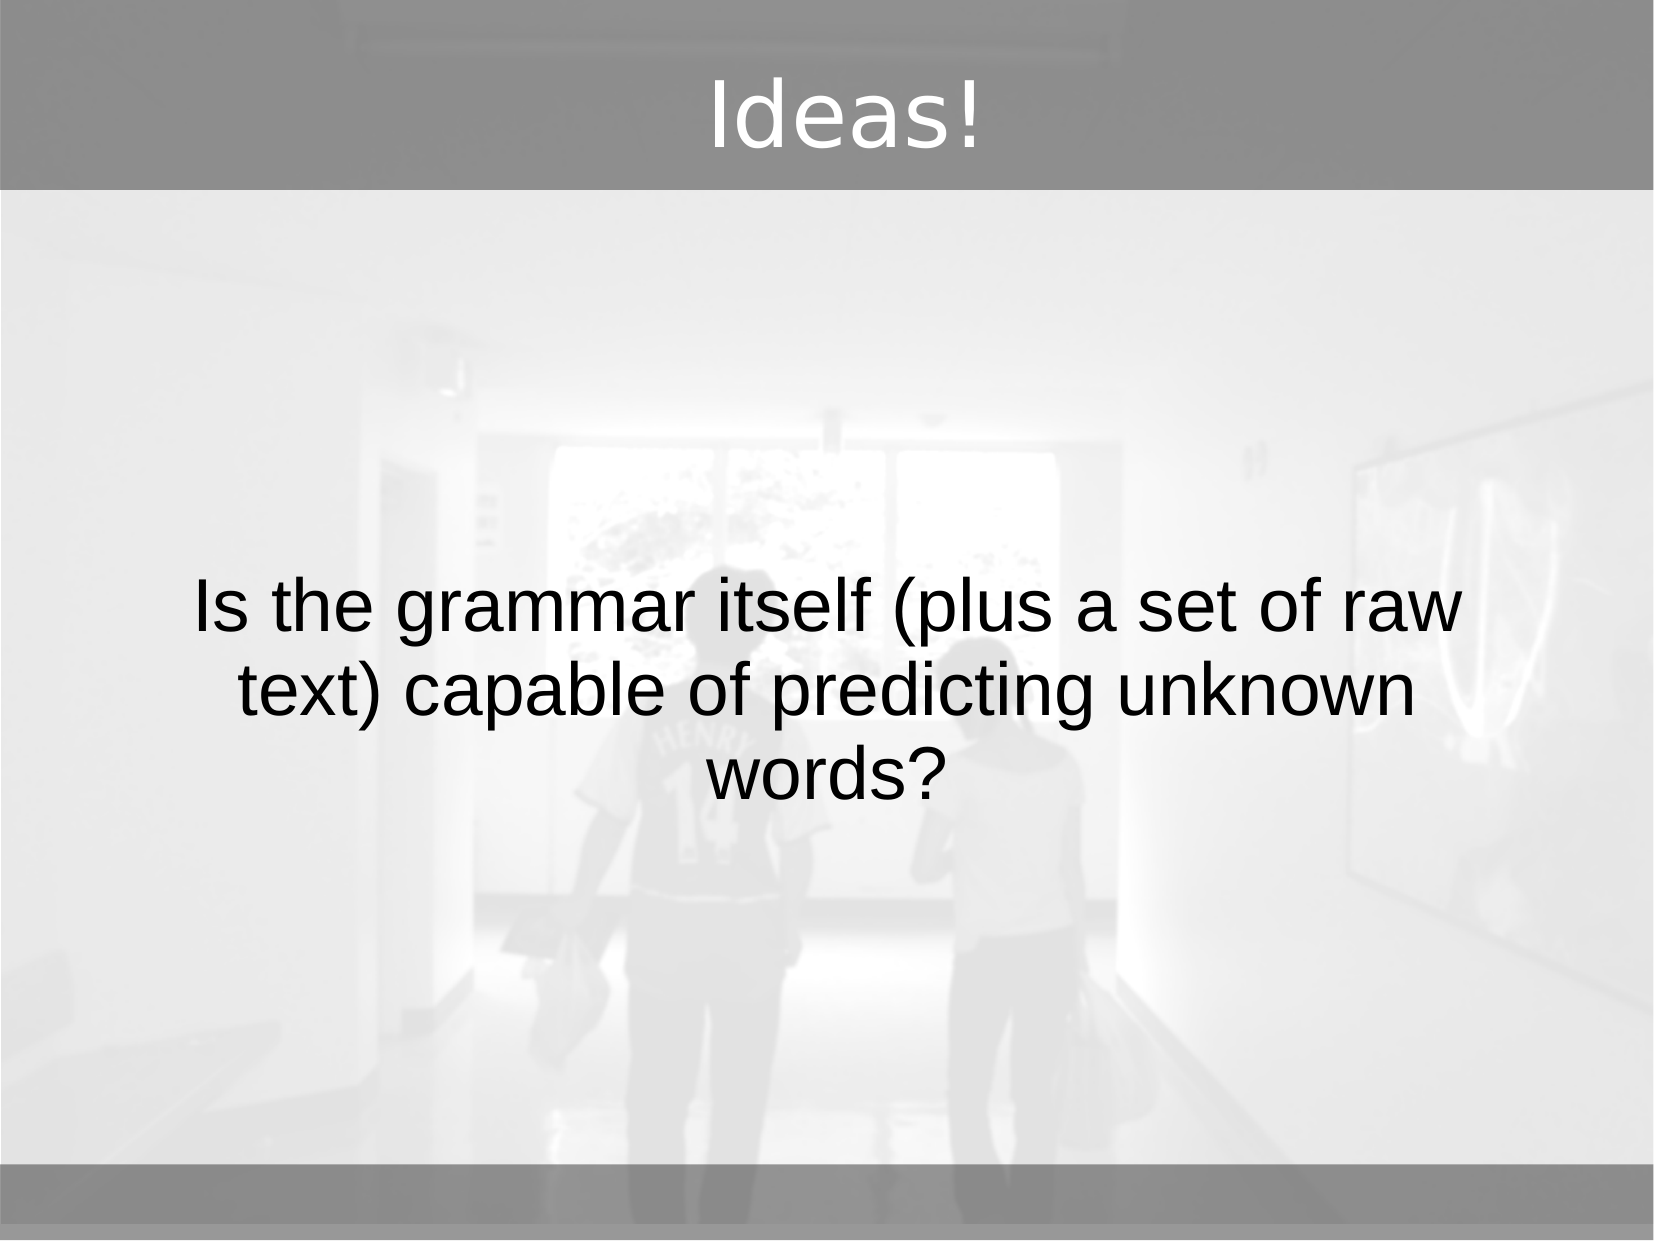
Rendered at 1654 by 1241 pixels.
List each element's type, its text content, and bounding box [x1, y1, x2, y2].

subtitle Is the grammar itself (plus a set of raw text) capable of predicting unknown words? [121, 253, 1534, 1127]
title Ideas! [141, 55, 1554, 177]
